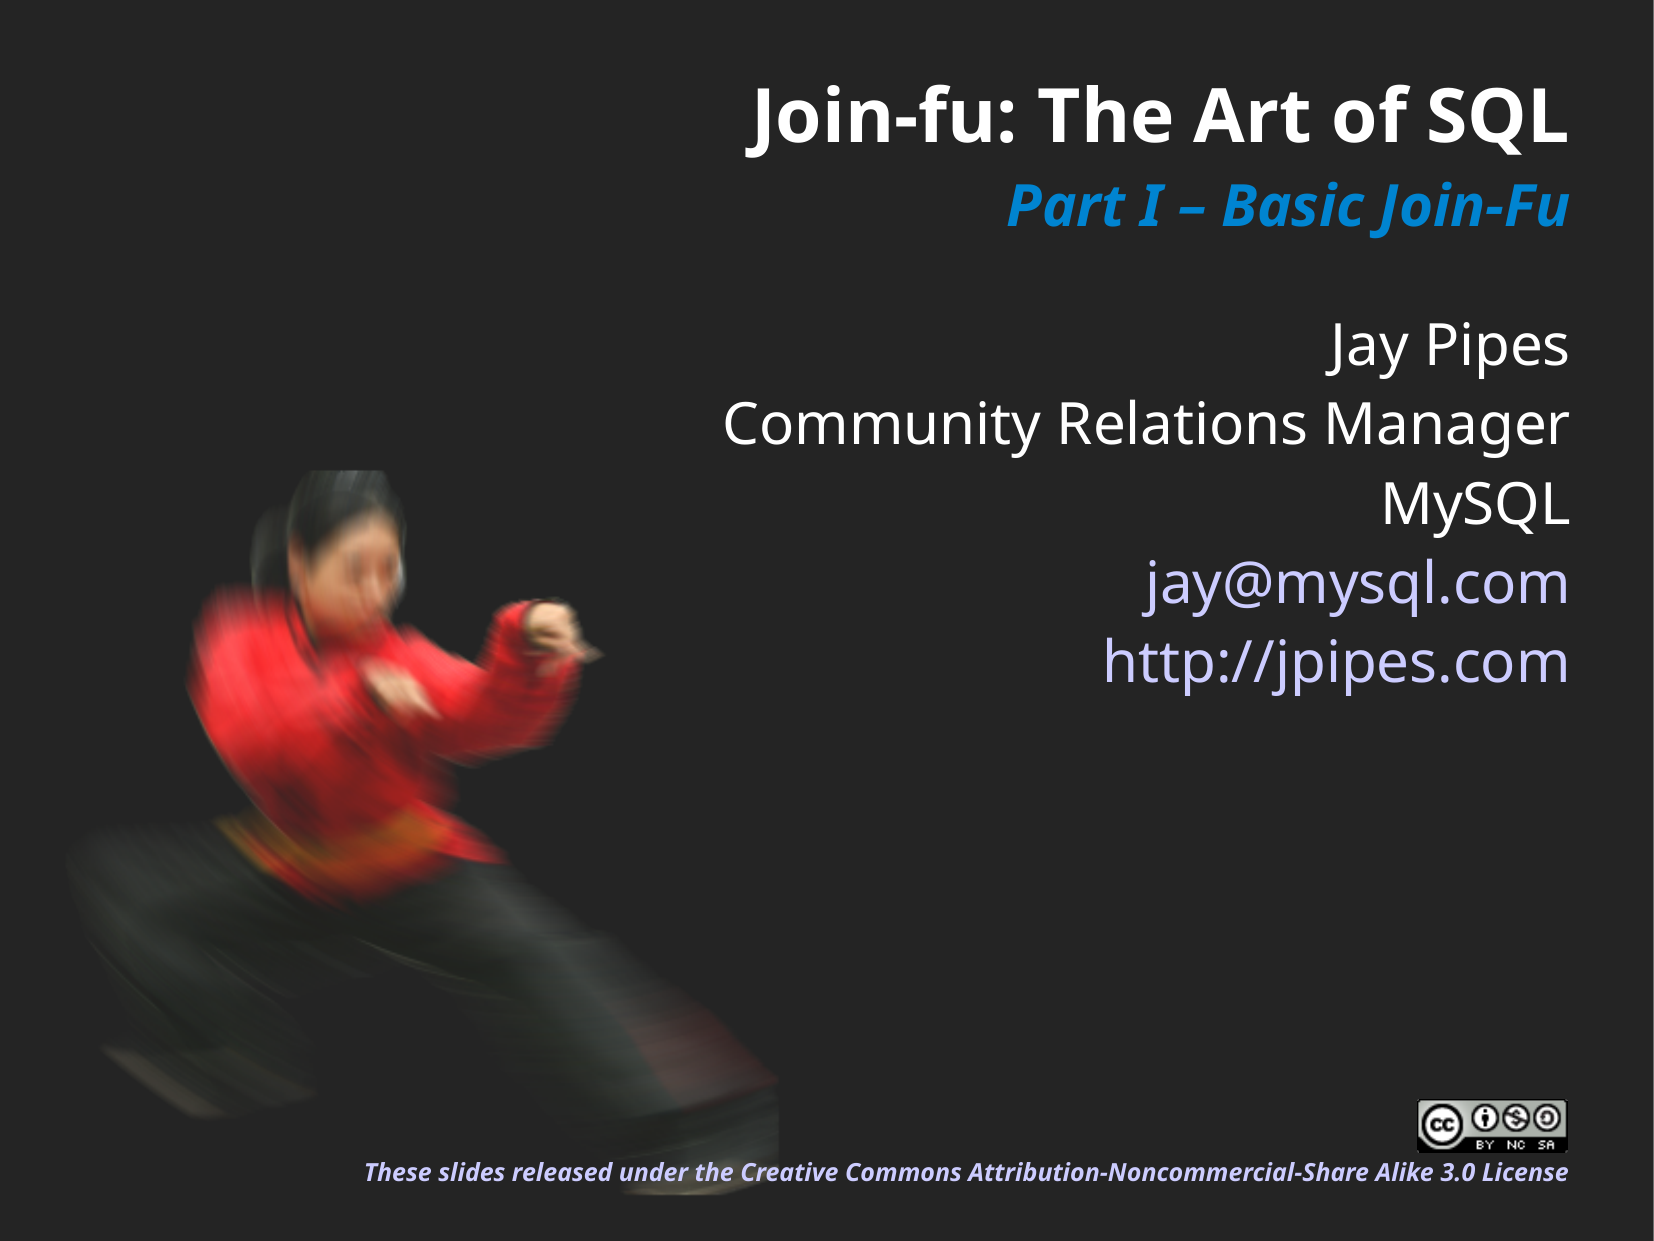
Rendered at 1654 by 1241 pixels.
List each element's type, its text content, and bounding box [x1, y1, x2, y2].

title Join-fu: The Art of SQL Part I – Basic Join-Fu [82, 56, 1571, 250]
title Jay Pipes Community Relations Manager MySQL jay@mysql.com http://jpipes.com [82, 332, 1571, 671]
picture [0, 0, 1654, 1241]
title These slides released under the Creative Commons Attribution-Noncommercial-Share Alike 3.0 License [82, 1125, 1571, 1218]
